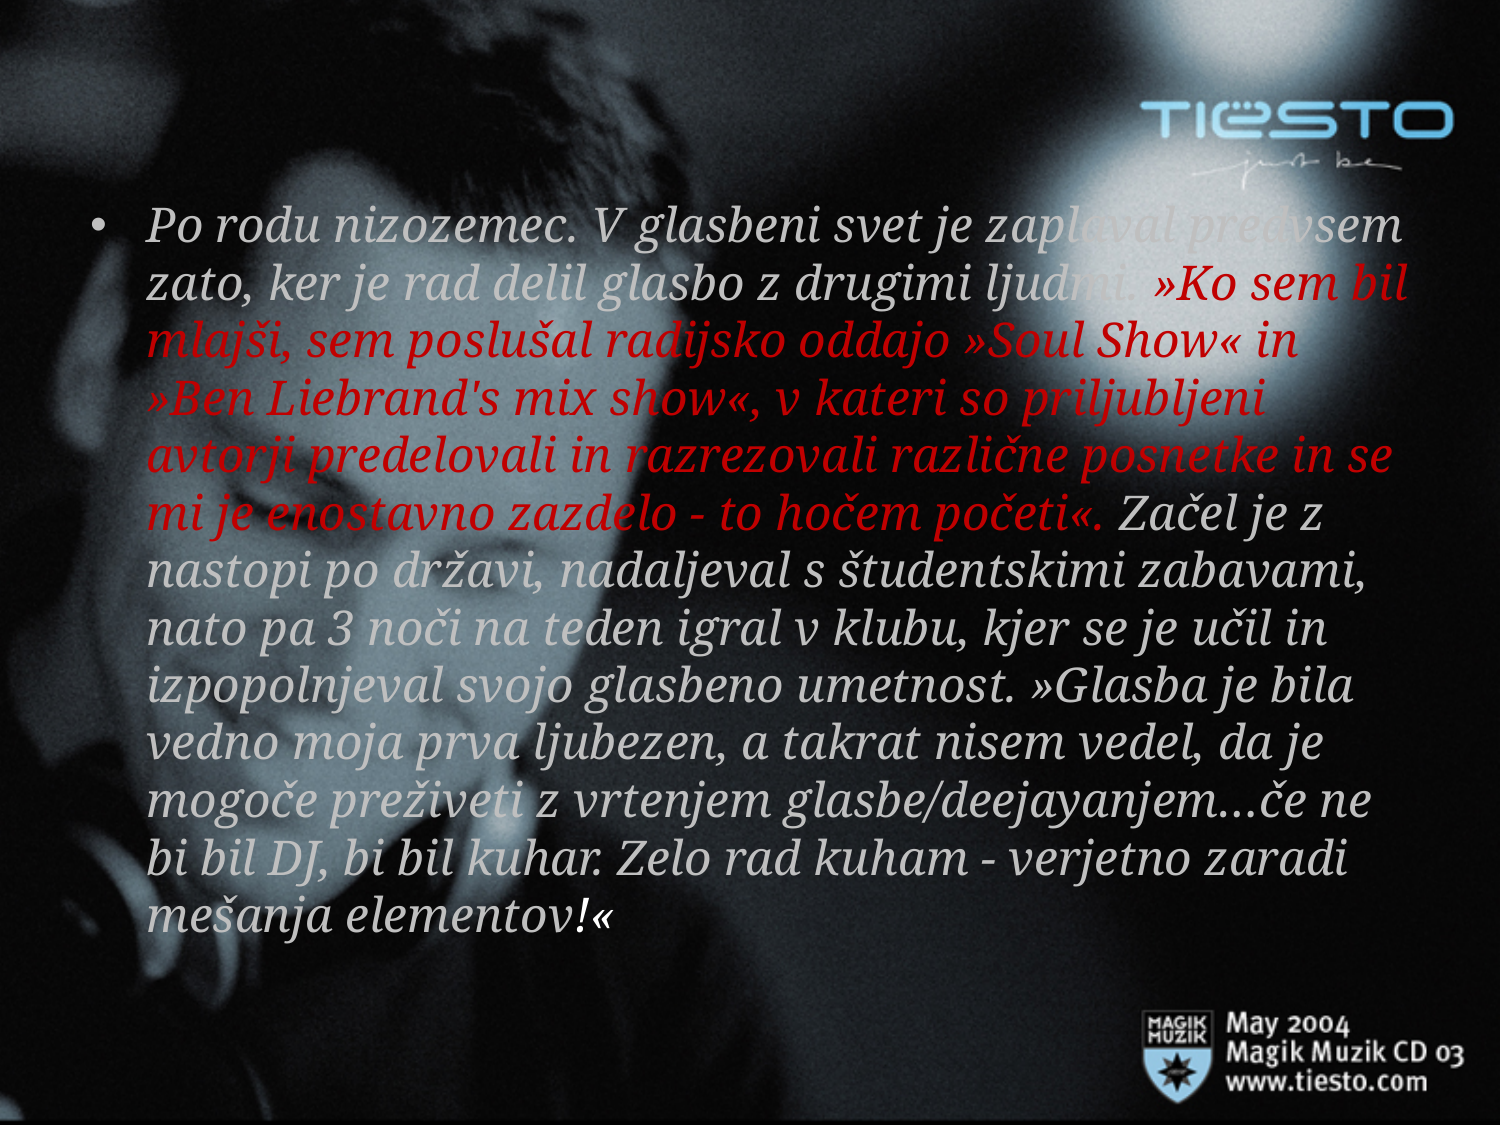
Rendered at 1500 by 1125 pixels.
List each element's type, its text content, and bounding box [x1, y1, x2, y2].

picture [0, 0, 1500, 1125]
list Po rodu nizozemec. V glasbeni svet je zaplaval predvsem zato, ker je rad delil glasbo z drugimi ljudmi. »Ko sem bil mlajši, sem poslušal radijsko oddajo »Soul Show« in »Ben Liebrand's mix show«, v kateri so priljubljeni avtorji predelovali in razrezovali različne posnetke in se mi je enostavno zazdelo - to hočem početi«. Začel je z nastopi po državi, nadaljeval s študentskimi zabavami, nato pa 3 noči na teden igral v klubu, kjer se je učil in izpopolnjeval svojo glasbeno umetnost. »Glasba je bila vedno moja prva ljubezen, a takrat nisem vedel, da je mogoče preživeti z vrtenjem glasbe/deejayanjem…če ne bi bil DJ, bi bil kuhar. Zelo rad kuham - verjetno zaradi mešanja elementov!« [75, 187, 1425, 1005]
